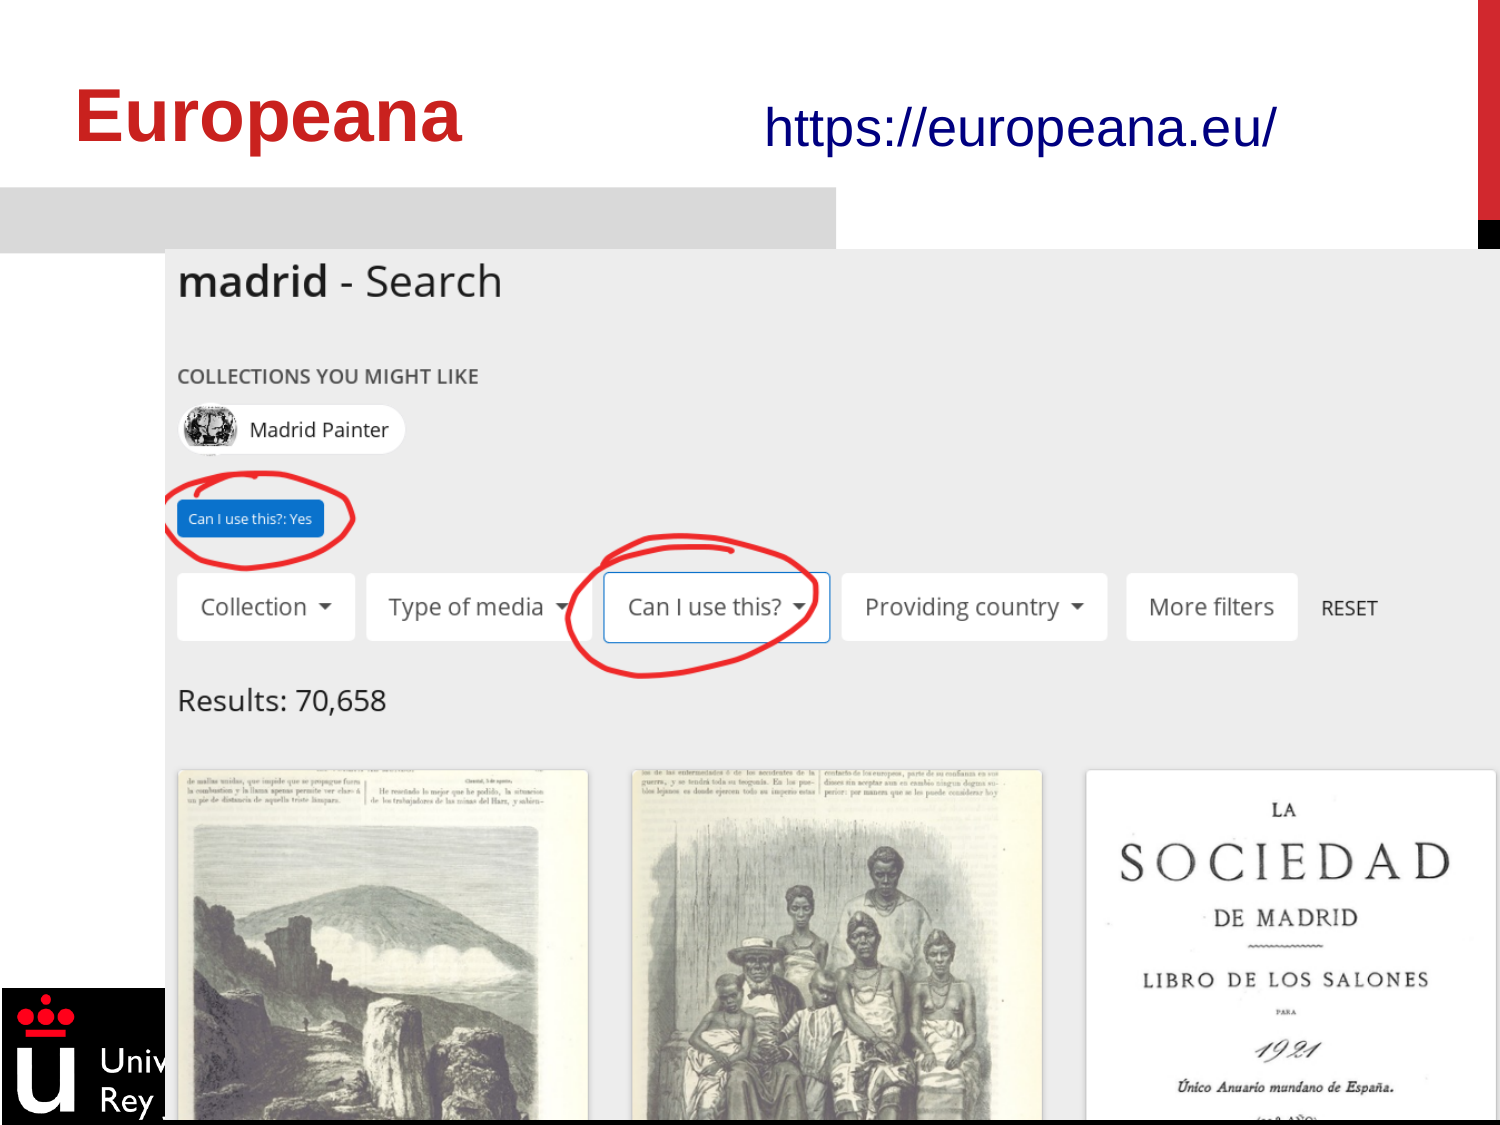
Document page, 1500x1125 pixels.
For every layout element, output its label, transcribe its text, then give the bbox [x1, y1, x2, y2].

text_box Oficina de Conocimiento y Cultura Libres https://urjc.es/ofilibre [748, 1120, 1500, 1125]
title [75, 7, 1425, 196]
text_box https://europeana.eu/ [750, 90, 1293, 166]
text_box Europeana [60, 66, 1201, 249]
picture [17, 249, 1500, 1120]
